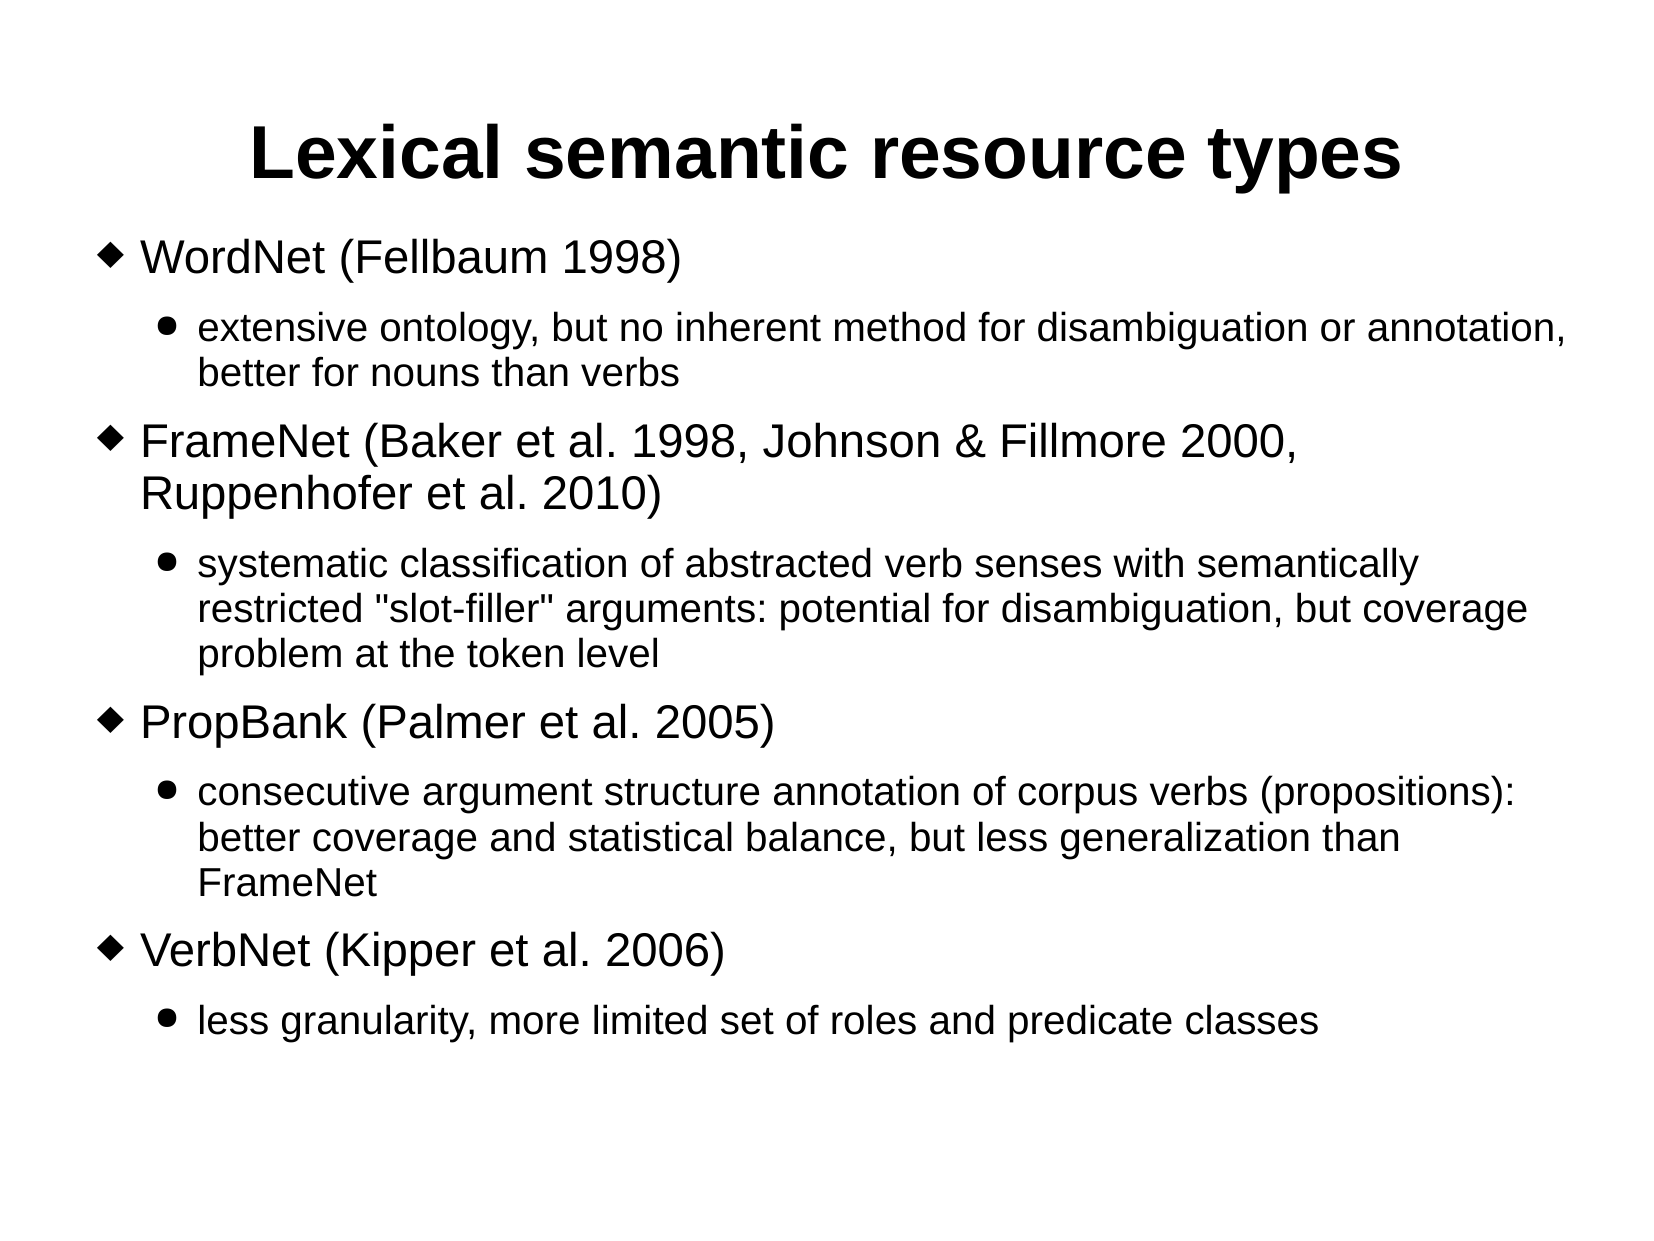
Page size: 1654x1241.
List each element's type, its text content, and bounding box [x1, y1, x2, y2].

list WordNet (Fellbaum 1998) extensive ontology, but no inherent method for disambiguation or annotation, better for nouns than verbs FrameNet (Baker et al. 1998, Johnson & Fillmore 2000, Ruppenhofer et al. 2010) systematic classification of abstracted verb senses with semantically restricted "slot-filler" arguments: potential for disambiguation, but coverage problem at the token level PropBank (Palmer et al. 2005) consecutive argument structure annotation of corpus verbs (propositions): better coverage and statistical balance, but less generalization than FrameNet VerbNet (Kipper et al. 2006) less granularity, more limited set of roles and predicate classes [82, 231, 1571, 1050]
title Lexical semantic resource types [82, 56, 1571, 231]
